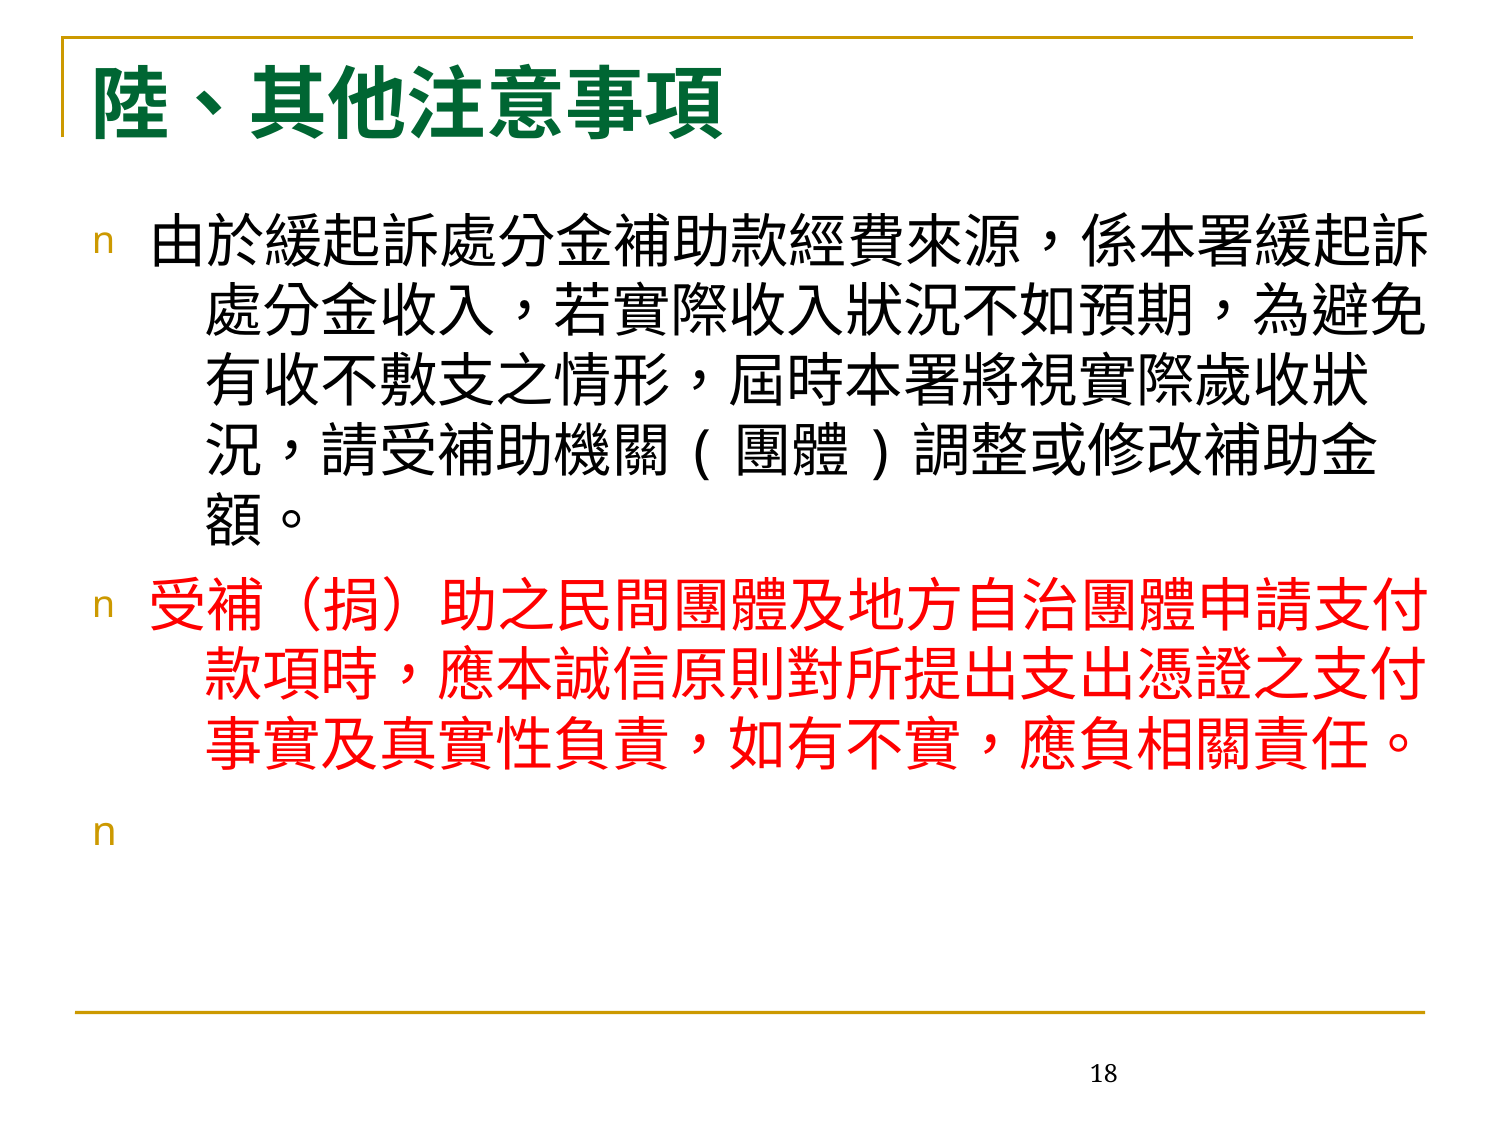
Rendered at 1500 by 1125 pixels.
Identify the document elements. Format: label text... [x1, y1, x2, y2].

text_box [1074, 1024, 1426, 1100]
title 陸、其他注意事項 [75, 45, 1426, 233]
list 由於緩起訴處分金補助款經費來源，係本署緩起訴處分金收入，若實際收入狀況不如預期，為避免有收不敷支之情形，屆時本署將視實際歲收狀況，請受補助機關(團體)調整或修改補助金額。 受補（捐）助之民間團體及地方自治團體申請支付款項時，應本誠信原則對所提出支出憑證之支付事實及真實性負責，如有不實，應負相關責任。 [76, 196, 1449, 1012]
